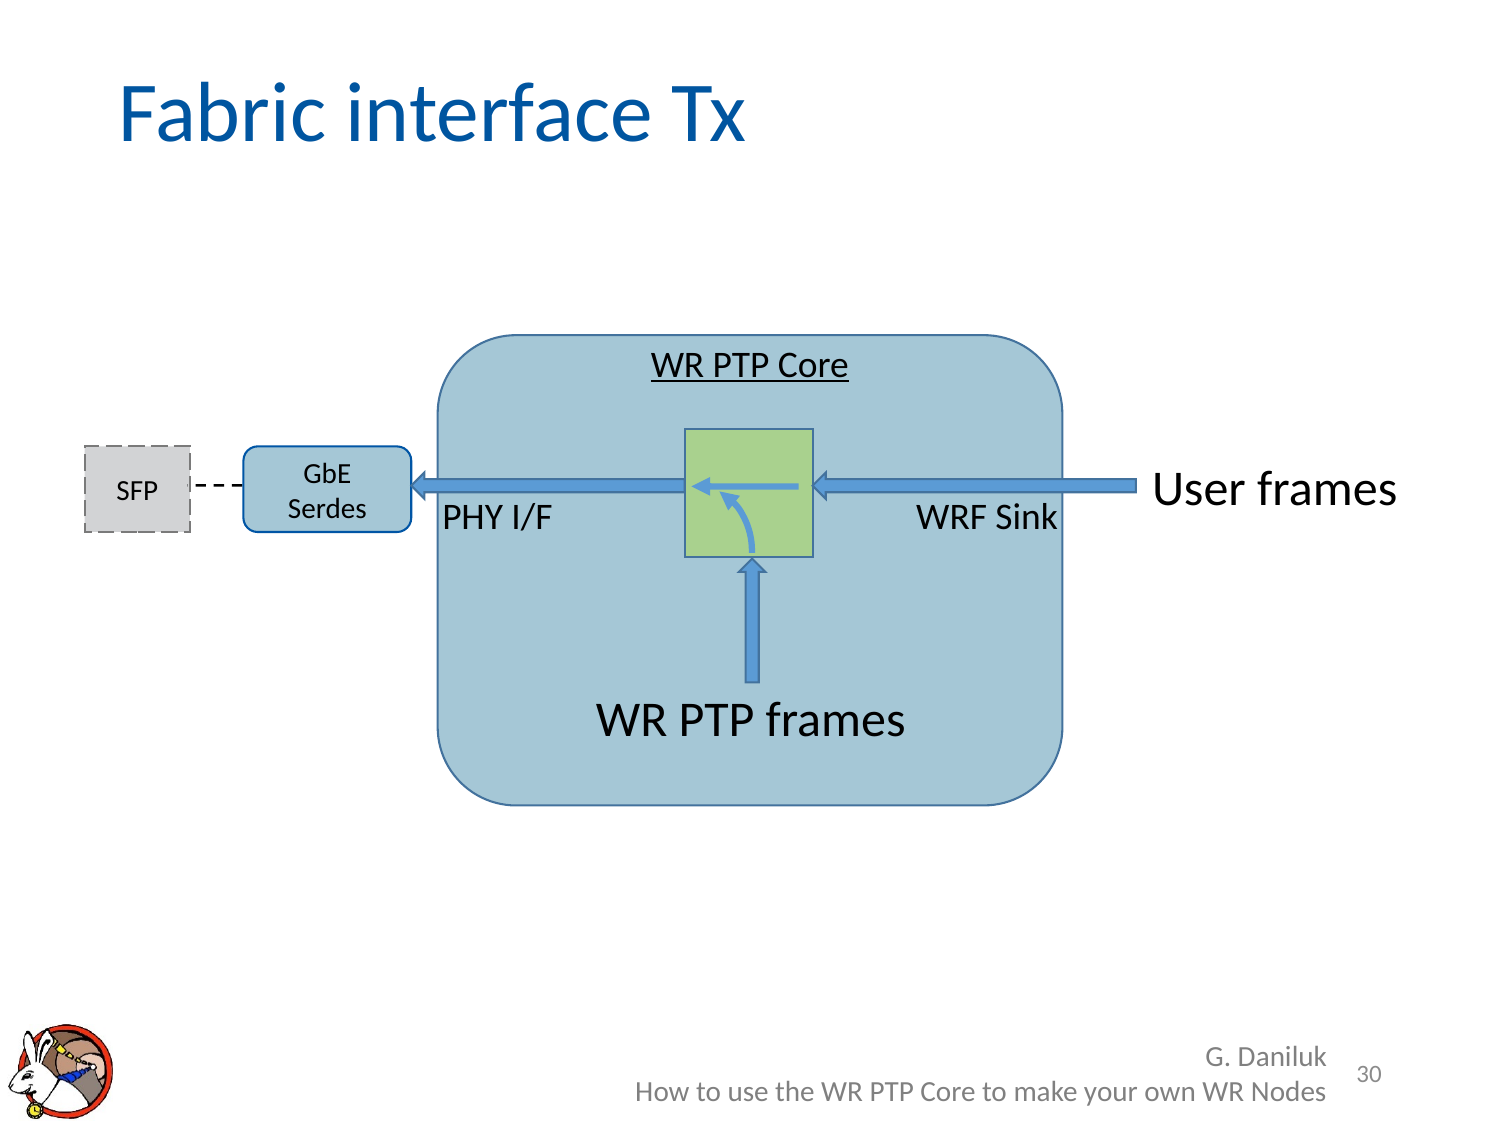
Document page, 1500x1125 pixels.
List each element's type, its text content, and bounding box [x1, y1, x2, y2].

text_box WRF Sink [901, 493, 1073, 545]
text_box G. Daniluk How to use the WR PTP Core to make your own WR Nodes [112, 1029, 1342, 1115]
text_box User frames [1137, 447, 1413, 523]
slide_number <number> [1342, 1042, 1397, 1103]
text_box [411, 335, 1136, 806]
text_box WR PTP Core [636, 332, 864, 393]
text_box WR PTP frames [580, 679, 921, 755]
title Fabric interface Tx [103, 59, 1397, 169]
picture [7, 1024, 113, 1121]
text_box PHY I/F [427, 493, 568, 545]
text_box SFP [84, 446, 190, 532]
text_box GbE Serdes [243, 446, 412, 533]
